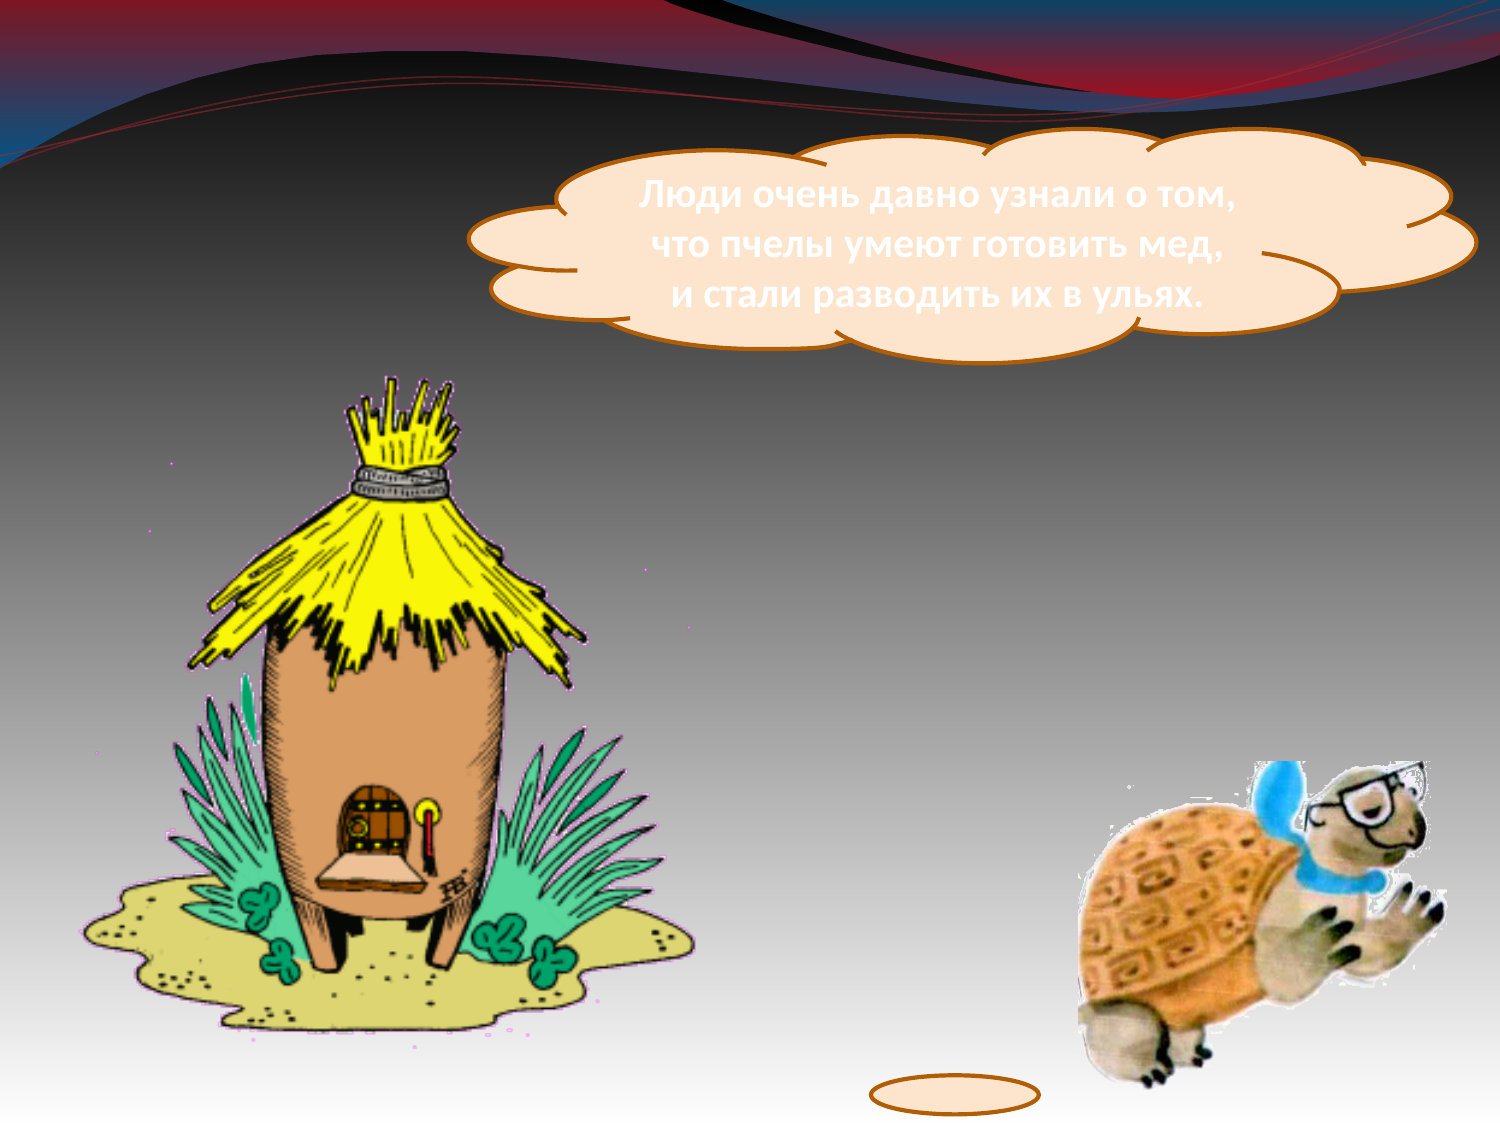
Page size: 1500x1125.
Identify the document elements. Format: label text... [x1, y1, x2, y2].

text_box Люди очень давно узнали о том, что пчелы умеют готовить мед, и стали разводить их в ульях. [468, 128, 1477, 364]
picture [70, 374, 715, 1049]
picture [1078, 761, 1454, 1098]
text_box Люди очень давно узнали о том, что пчелы умеют готовить мед, и стали разводить их в ульях. [870, 1075, 1039, 1115]
